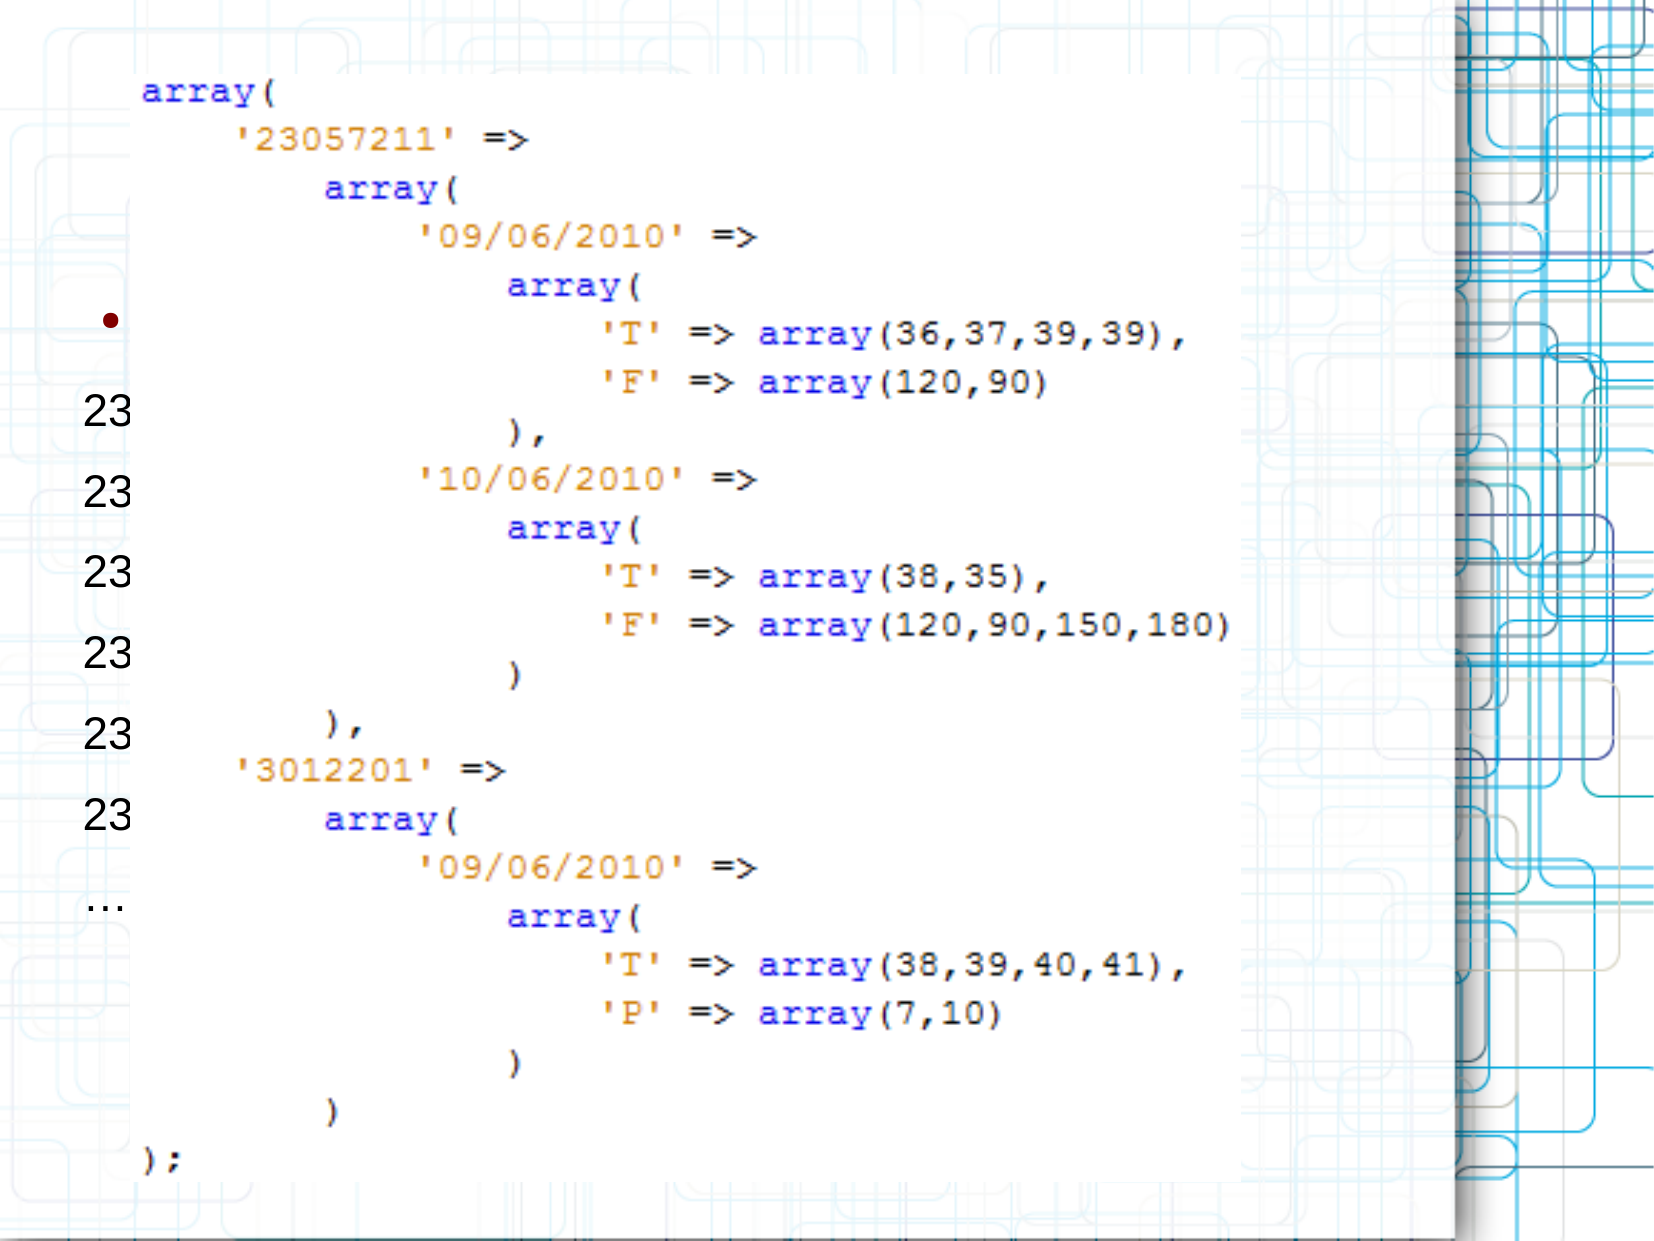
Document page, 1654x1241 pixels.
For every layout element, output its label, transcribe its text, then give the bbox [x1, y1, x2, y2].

list Para el archivo ejemplo: 23057211;09/06/2010;08:00;T;36 23057211;09/06/2010;08:15;T;37 23057211;09/06/2010;08:30;T;39 23057211;09/06/2010;08:45;T;39 23057211;09/06/2010;08:00;F;120 23057211;09/06/2010;08:15;F;90 …..... [82, 290, 1418, 1241]
title Cómo representarlo? [59, 49, 1418, 257]
picture [0, 0, 1654, 1241]
